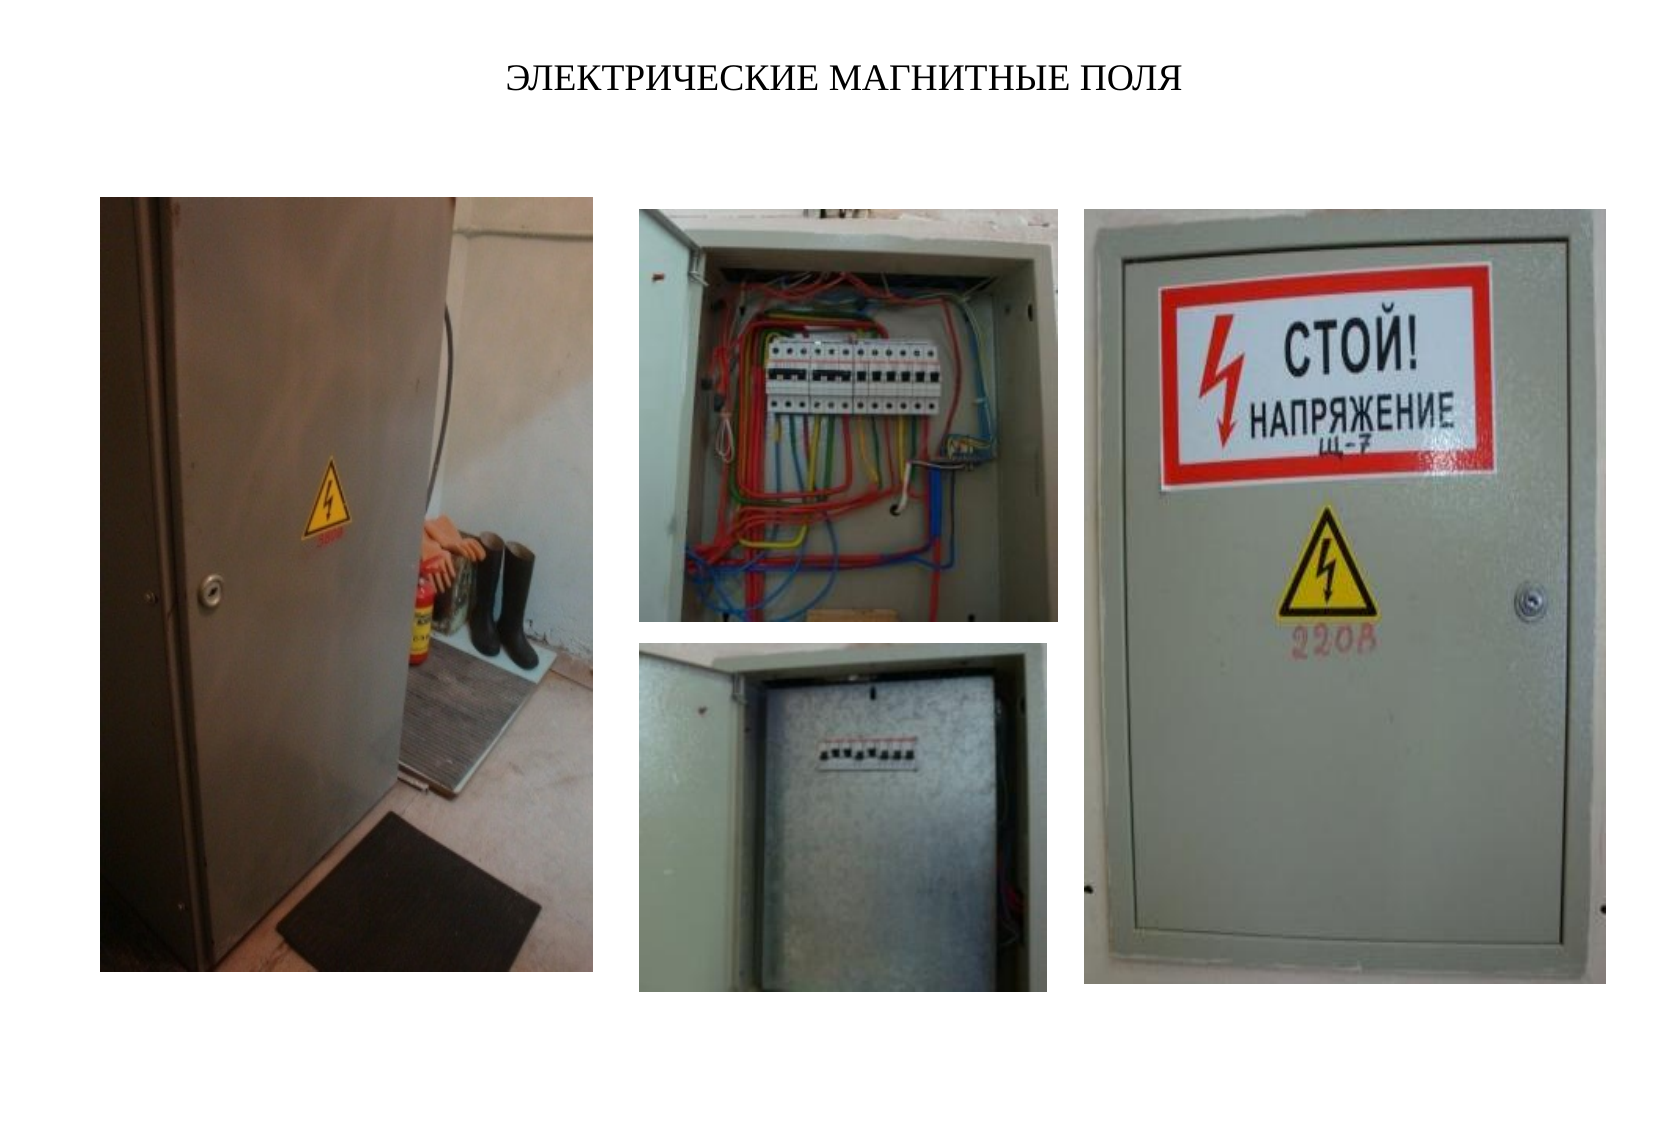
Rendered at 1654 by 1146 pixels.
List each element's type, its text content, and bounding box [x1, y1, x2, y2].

text_box ЭЛЕКТРИЧЕСКИЕ МАГНИТНЫЕ ПОЛЯ [451, 45, 1237, 107]
picture [100, 197, 593, 972]
picture [639, 643, 1047, 992]
picture [639, 209, 1058, 622]
picture [1084, 209, 1606, 984]
